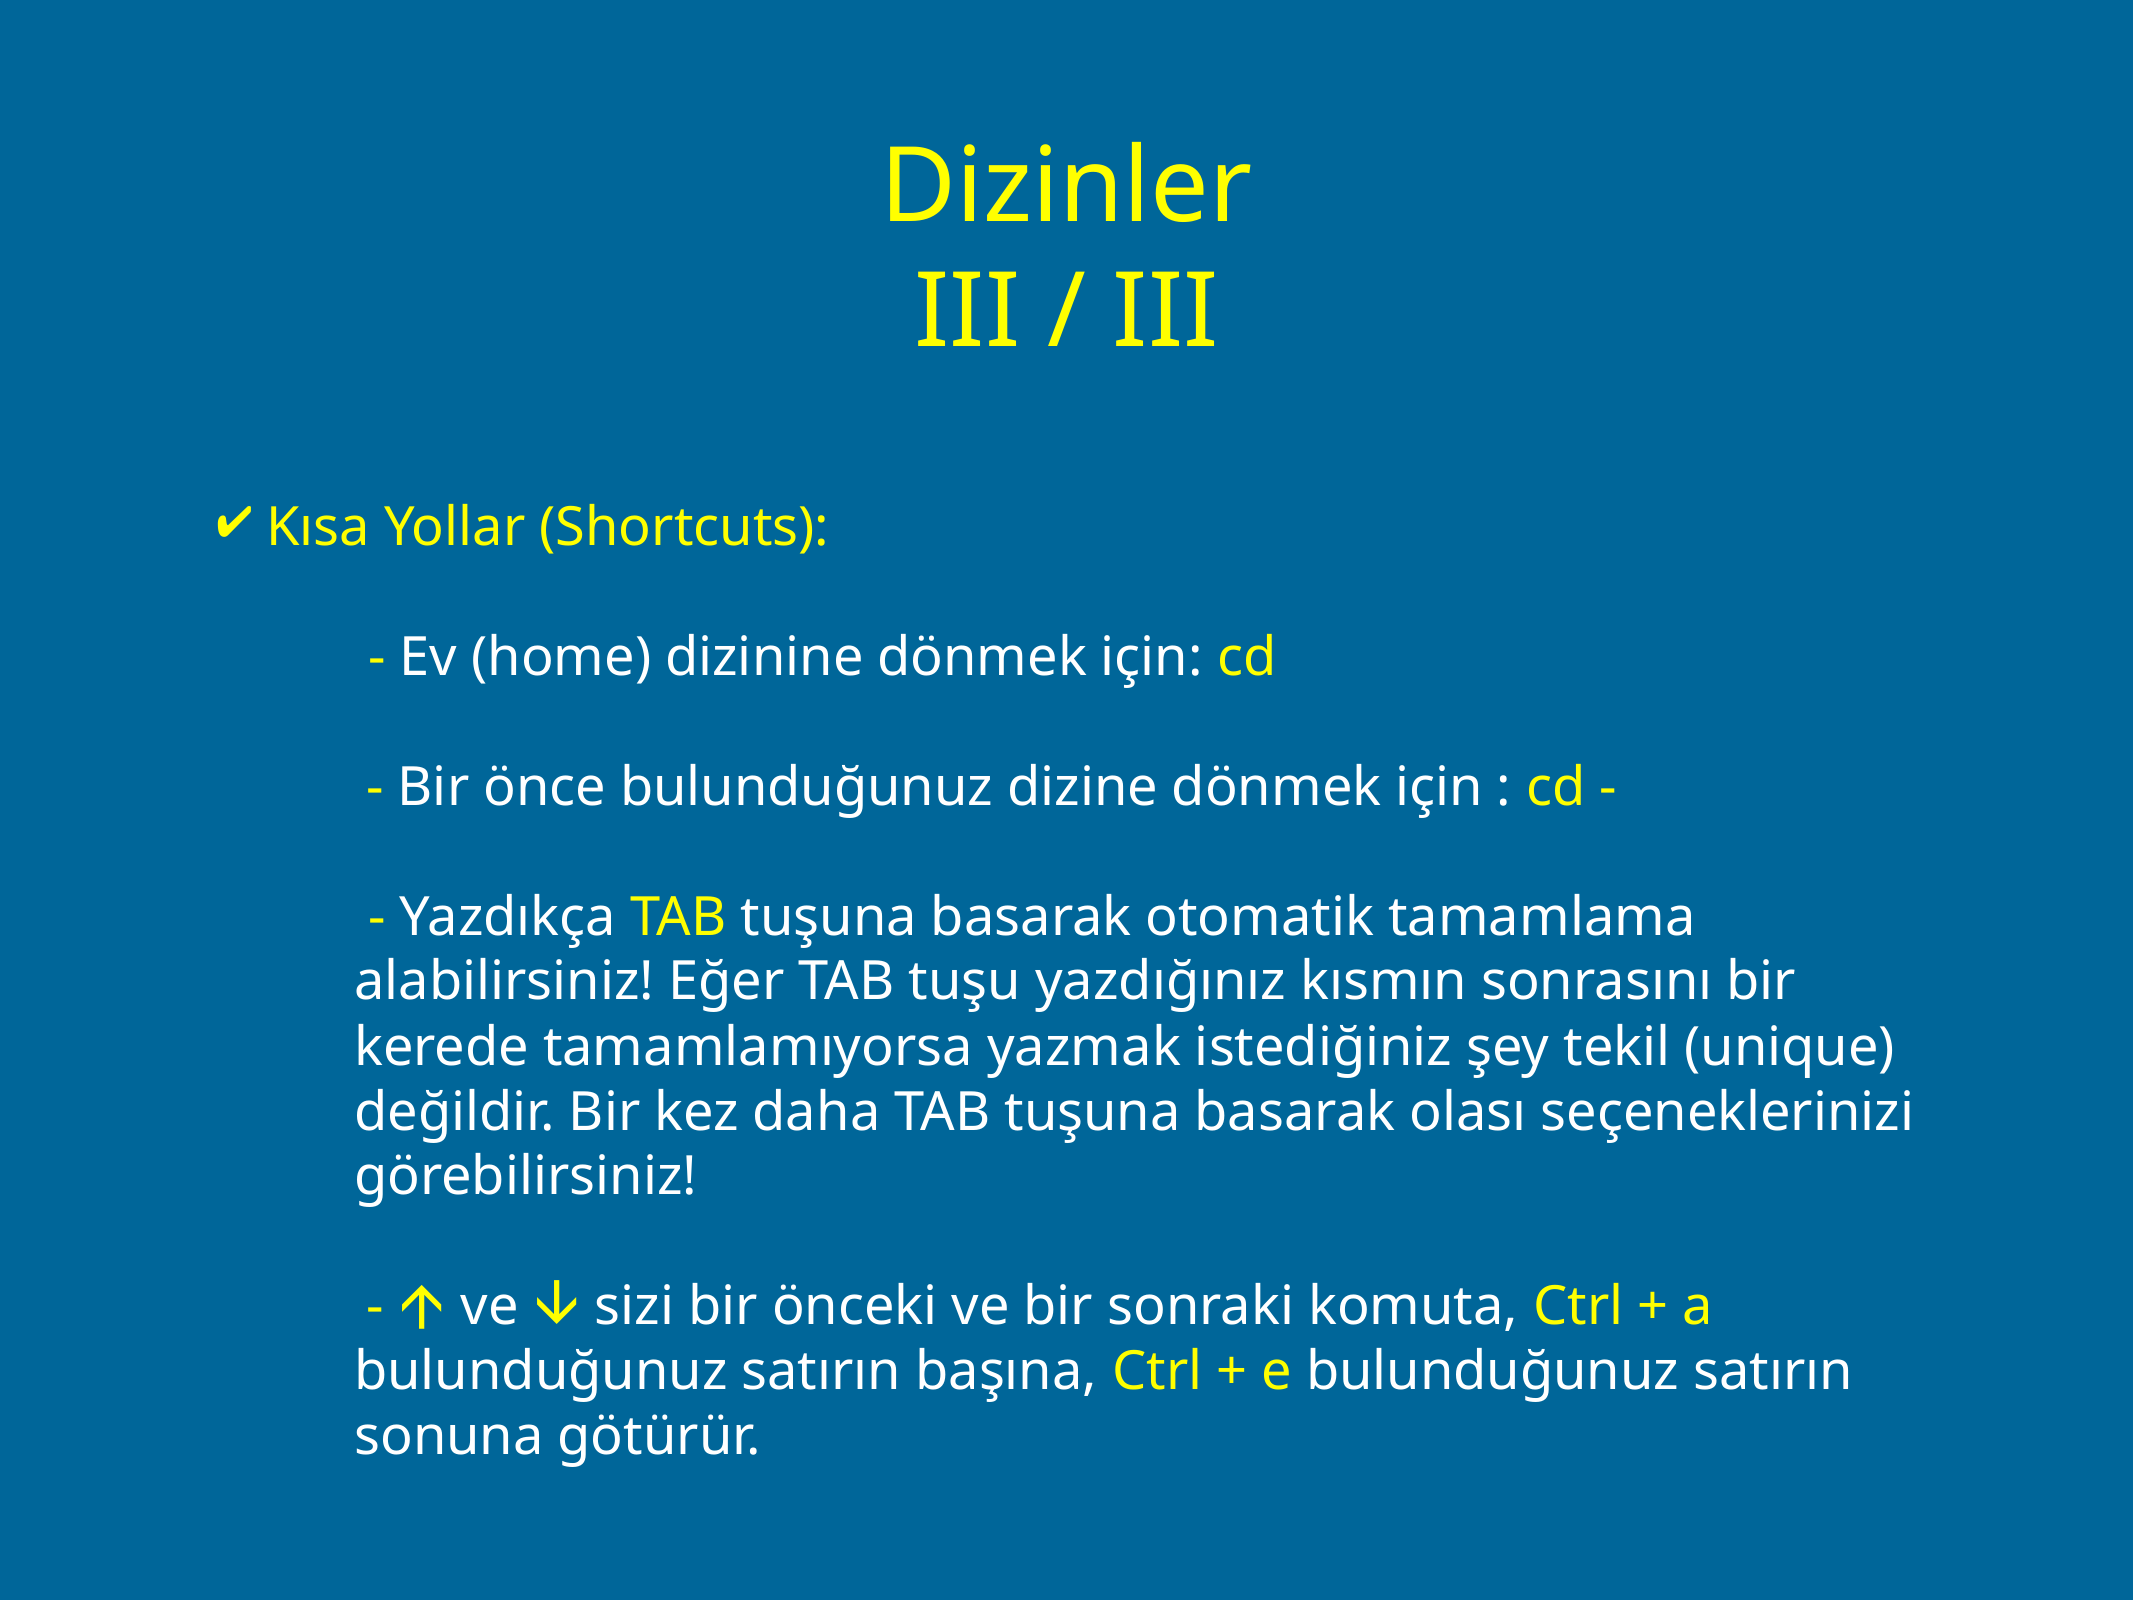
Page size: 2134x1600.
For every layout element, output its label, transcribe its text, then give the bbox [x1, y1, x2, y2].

title Dizinler III / III [208, 41, 1925, 378]
list Kısa Yollar (Shortcuts): - Ev (home) dizinine dönmek için: cd - Bir önce bulunduğunuz dizine dönmek için : cd - - Yazdıkça TAB tuşuna basarak otomatik tamamlama alabilirsiniz! Eğer TAB tuşu yazdığınız kısmın sonrasını bir kerede tamamlamıyorsa yazmak istediğiniz şey tekil (unique) değildir. Bir kez daha TAB tuşuna basarak olası seçeneklerinizi görebilirsiniz! -  ve  sizi bir önceki ve bir sonraki komuta, Ctrl + a bulunduğunuz satırın başına, Ctrl + e bulunduğunuz satırın sonuna götürür. [208, 378, 1992, 1563]
